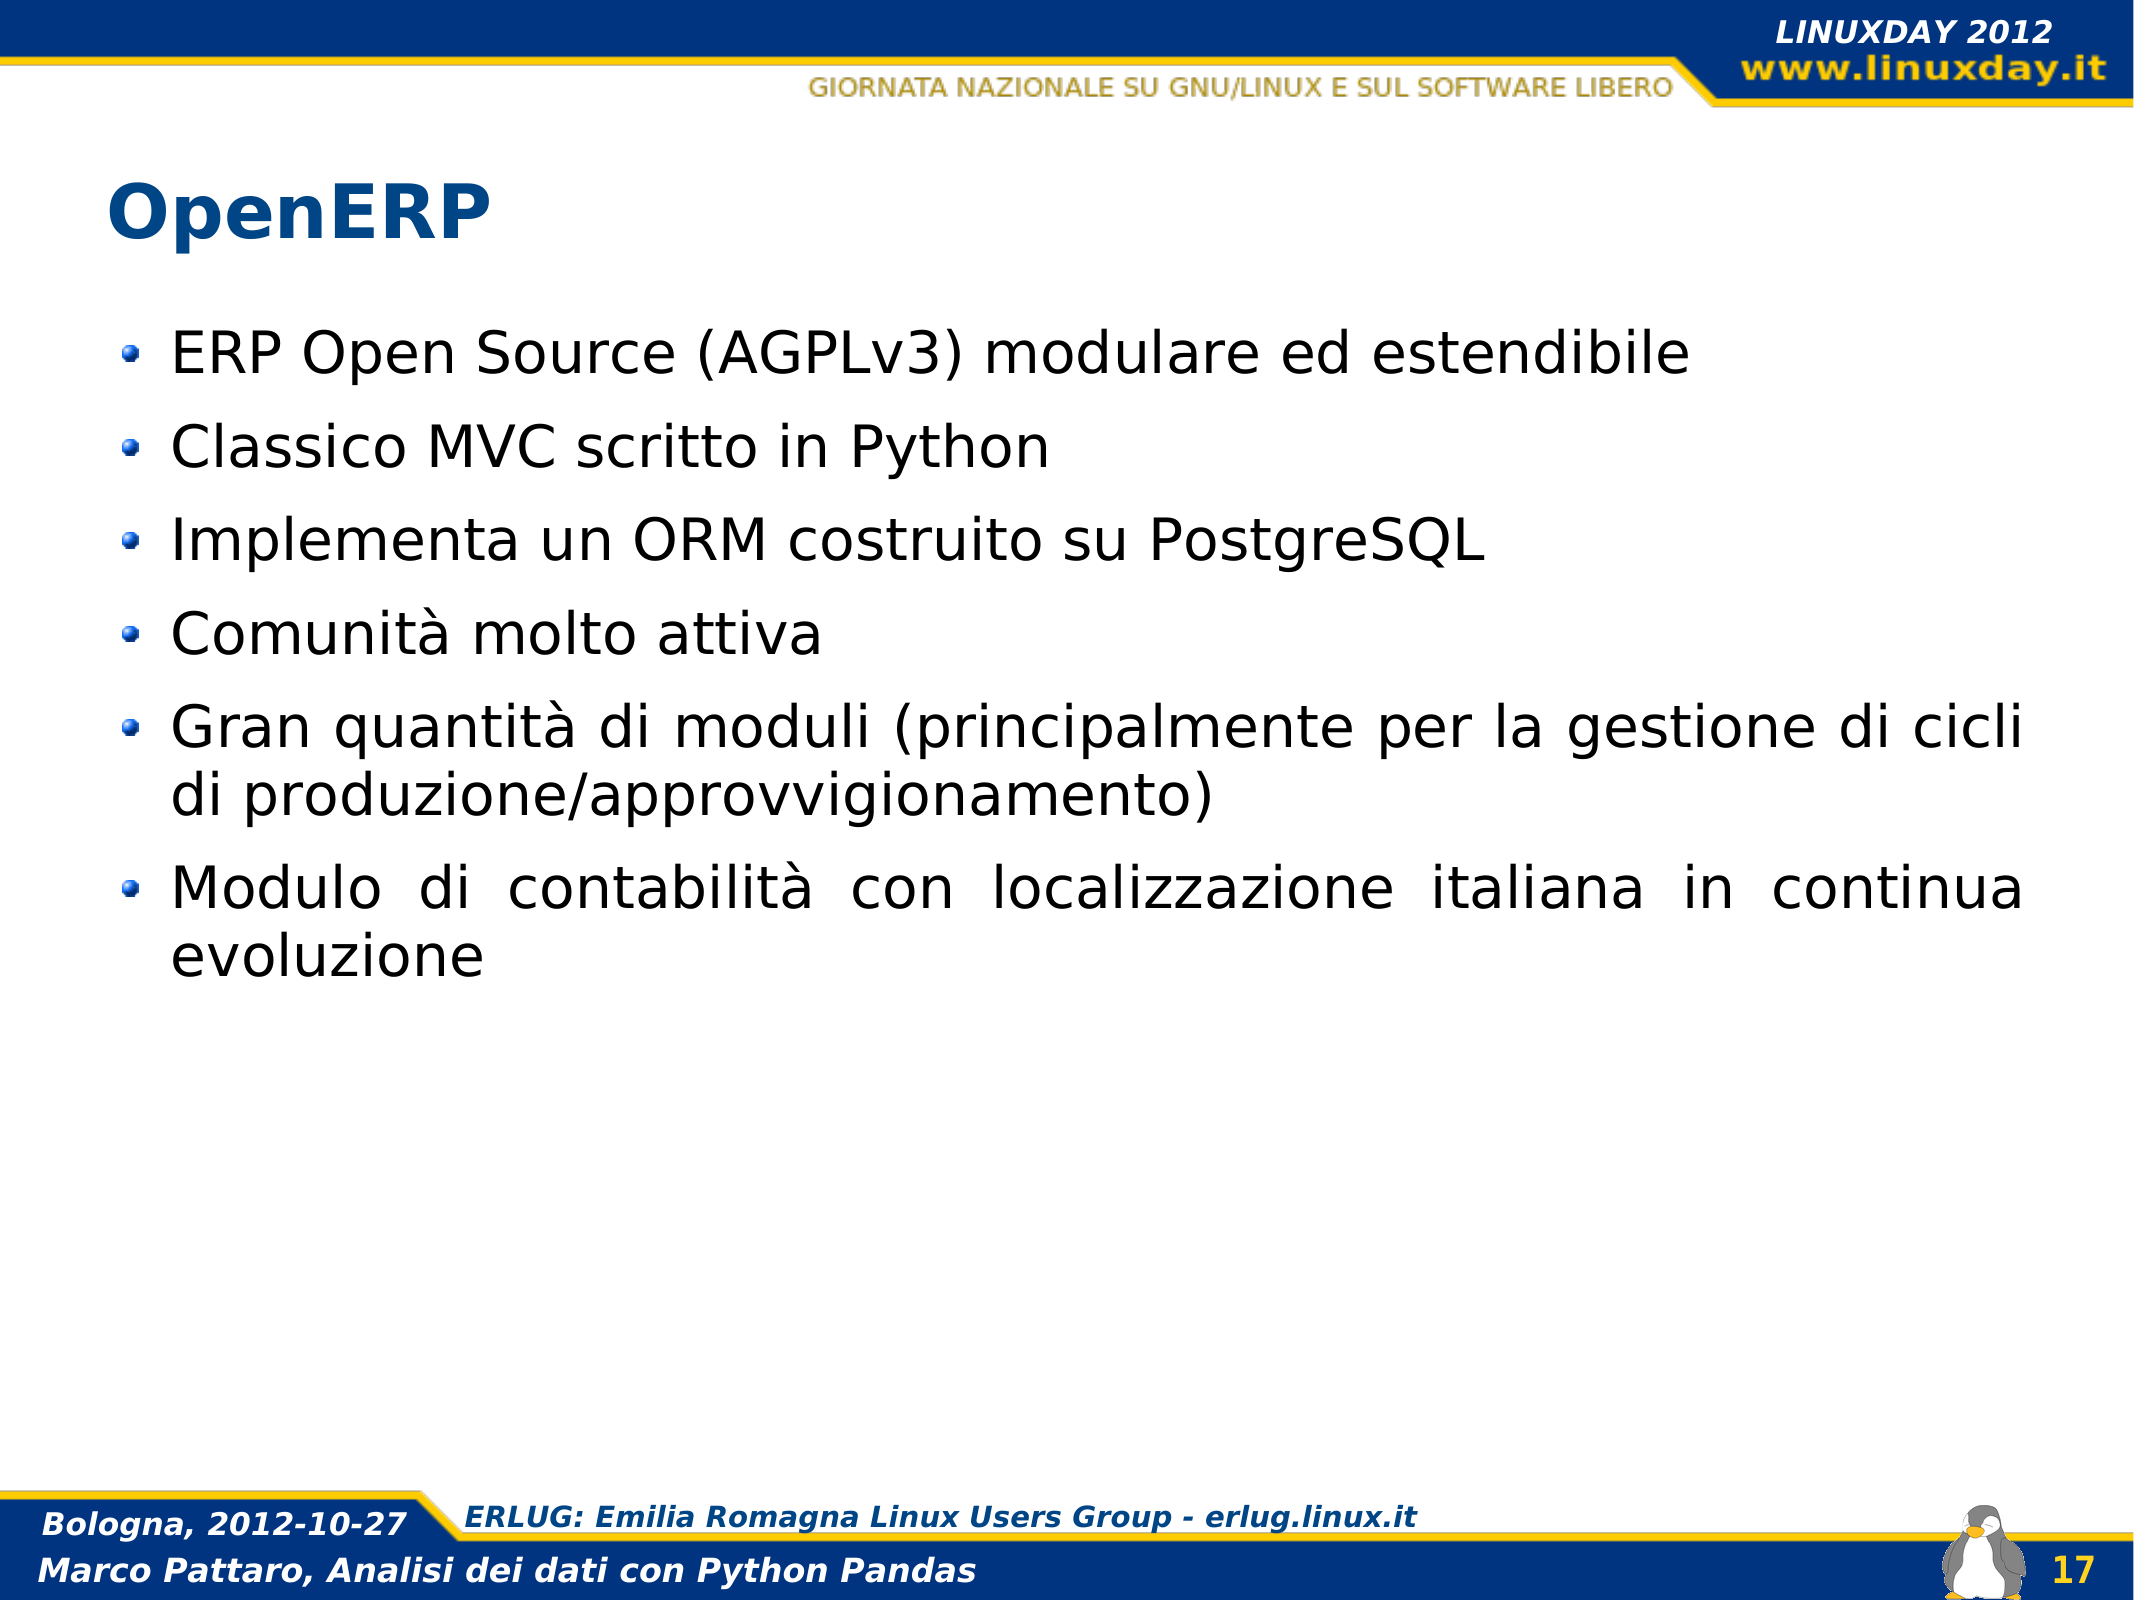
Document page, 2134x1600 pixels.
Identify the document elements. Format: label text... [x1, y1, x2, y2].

title OpenERP [106, 159, 2080, 267]
list ERP Open Source (AGPLv3) modulare ed estendibile Classico MVC scritto in Python Implementa un ORM costruito su PostgreSQL Comunità molto attiva Gran quantità di moduli (principalmente per la gestione di cicli di produzione/approvvigionamento) Modulo di contabilità con localizzazione italiana in continua evoluzione [106, 319, 2027, 1441]
picture [0, 0, 2134, 1600]
